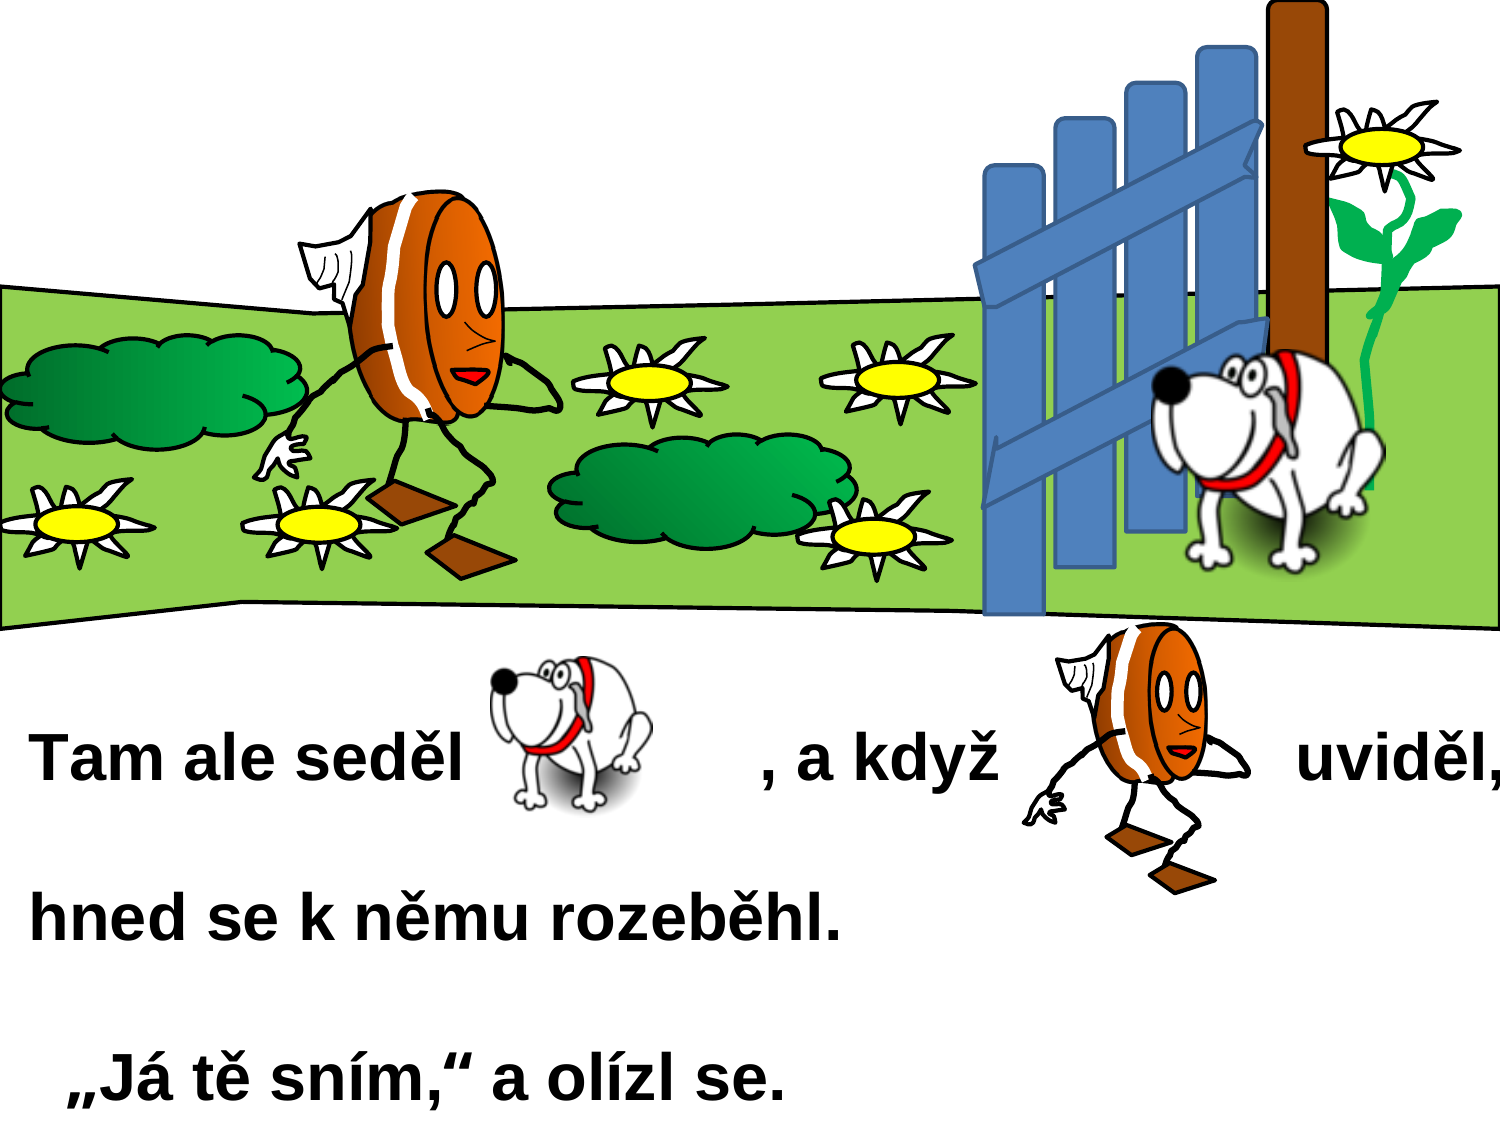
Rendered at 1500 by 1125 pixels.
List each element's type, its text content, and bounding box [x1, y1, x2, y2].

picture [345, 351, 438, 426]
text_box [476, 262, 497, 317]
picture [345, 189, 505, 426]
text_box [1186, 672, 1201, 711]
text_box [1157, 672, 1172, 711]
text_box Tam ale seděl , a když uviděl, hned se k němu rozeběhl. „Já tě sním,“ a olízl se. [13, 705, 1500, 1122]
text_box [1149, 862, 1216, 894]
picture [490, 656, 653, 818]
text_box [451, 369, 489, 385]
text_box [1168, 747, 1196, 758]
text_box [436, 262, 457, 317]
text_box [505, 363, 557, 407]
text_box [0, 0, 1500, 629]
text_box [1023, 791, 1065, 825]
text_box [1106, 824, 1172, 856]
picture [1090, 621, 1208, 787]
picture [1090, 737, 1157, 787]
text_box [1056, 635, 1109, 718]
picture [1151, 349, 1386, 582]
